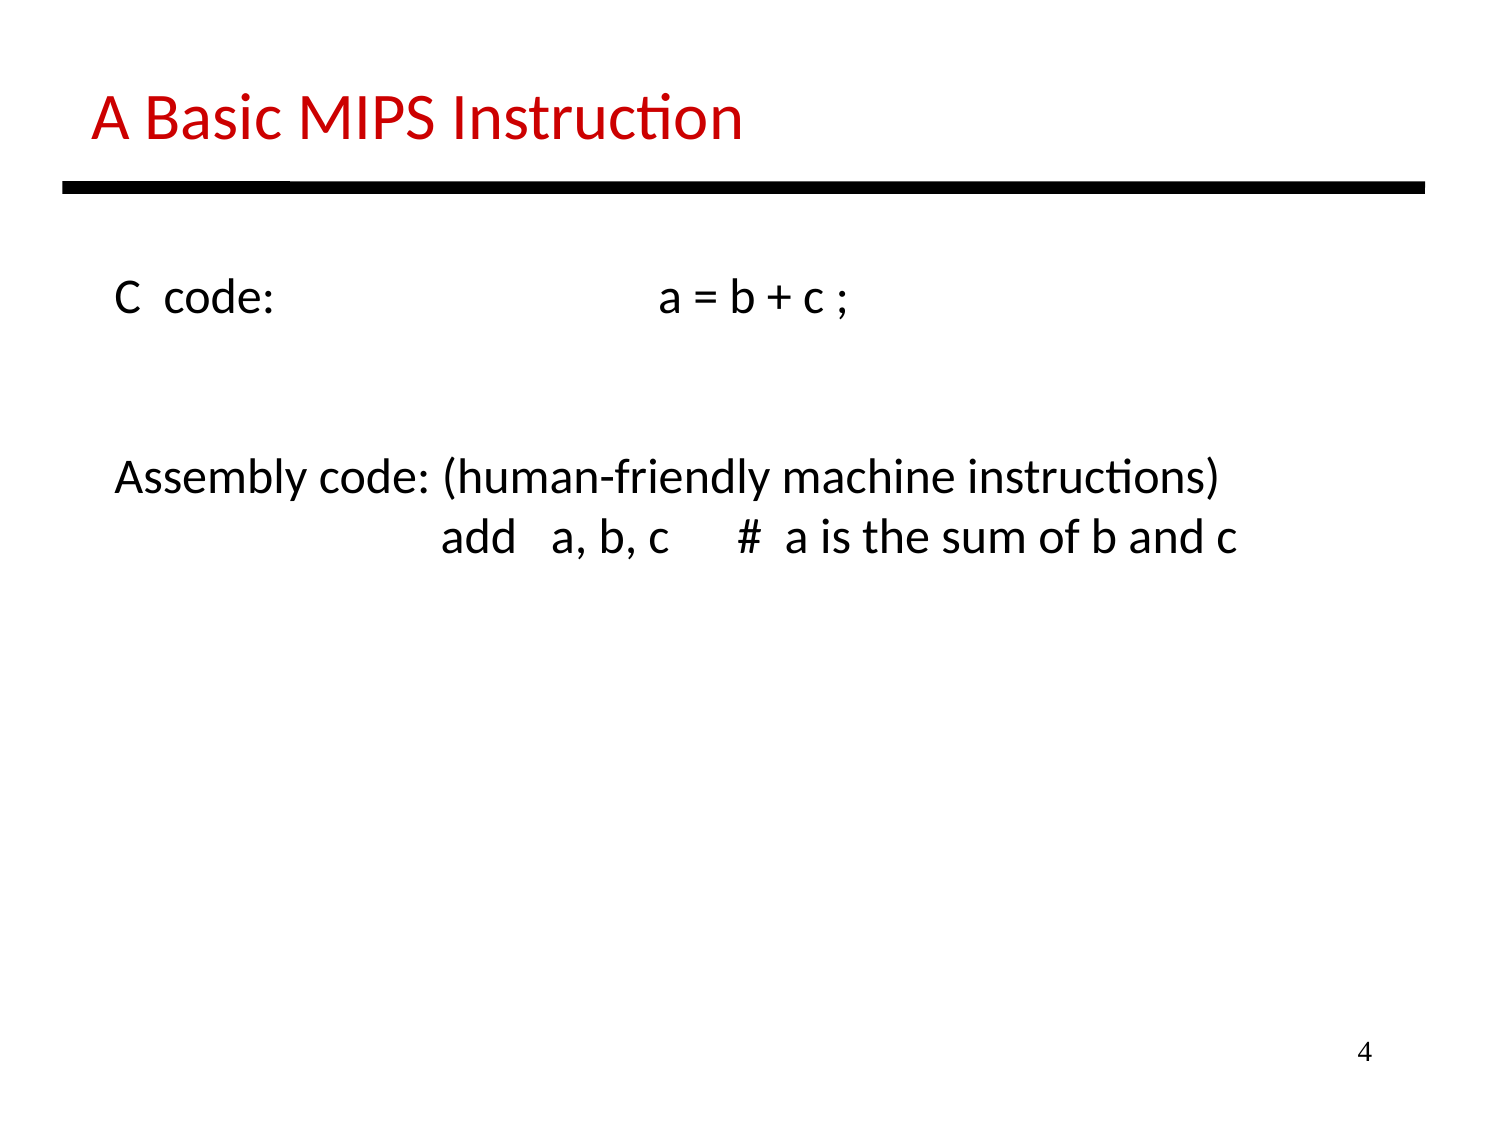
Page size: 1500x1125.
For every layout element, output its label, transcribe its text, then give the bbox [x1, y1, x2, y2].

slide_number <number> [1074, 1025, 1388, 1100]
text_box C code: a = b + c ; Assembly code: (human-friendly machine instructions) add a, b, c # a is the sum of b and c [99, 256, 1253, 752]
text_box A Basic MIPS Instruction [76, 65, 760, 160]
